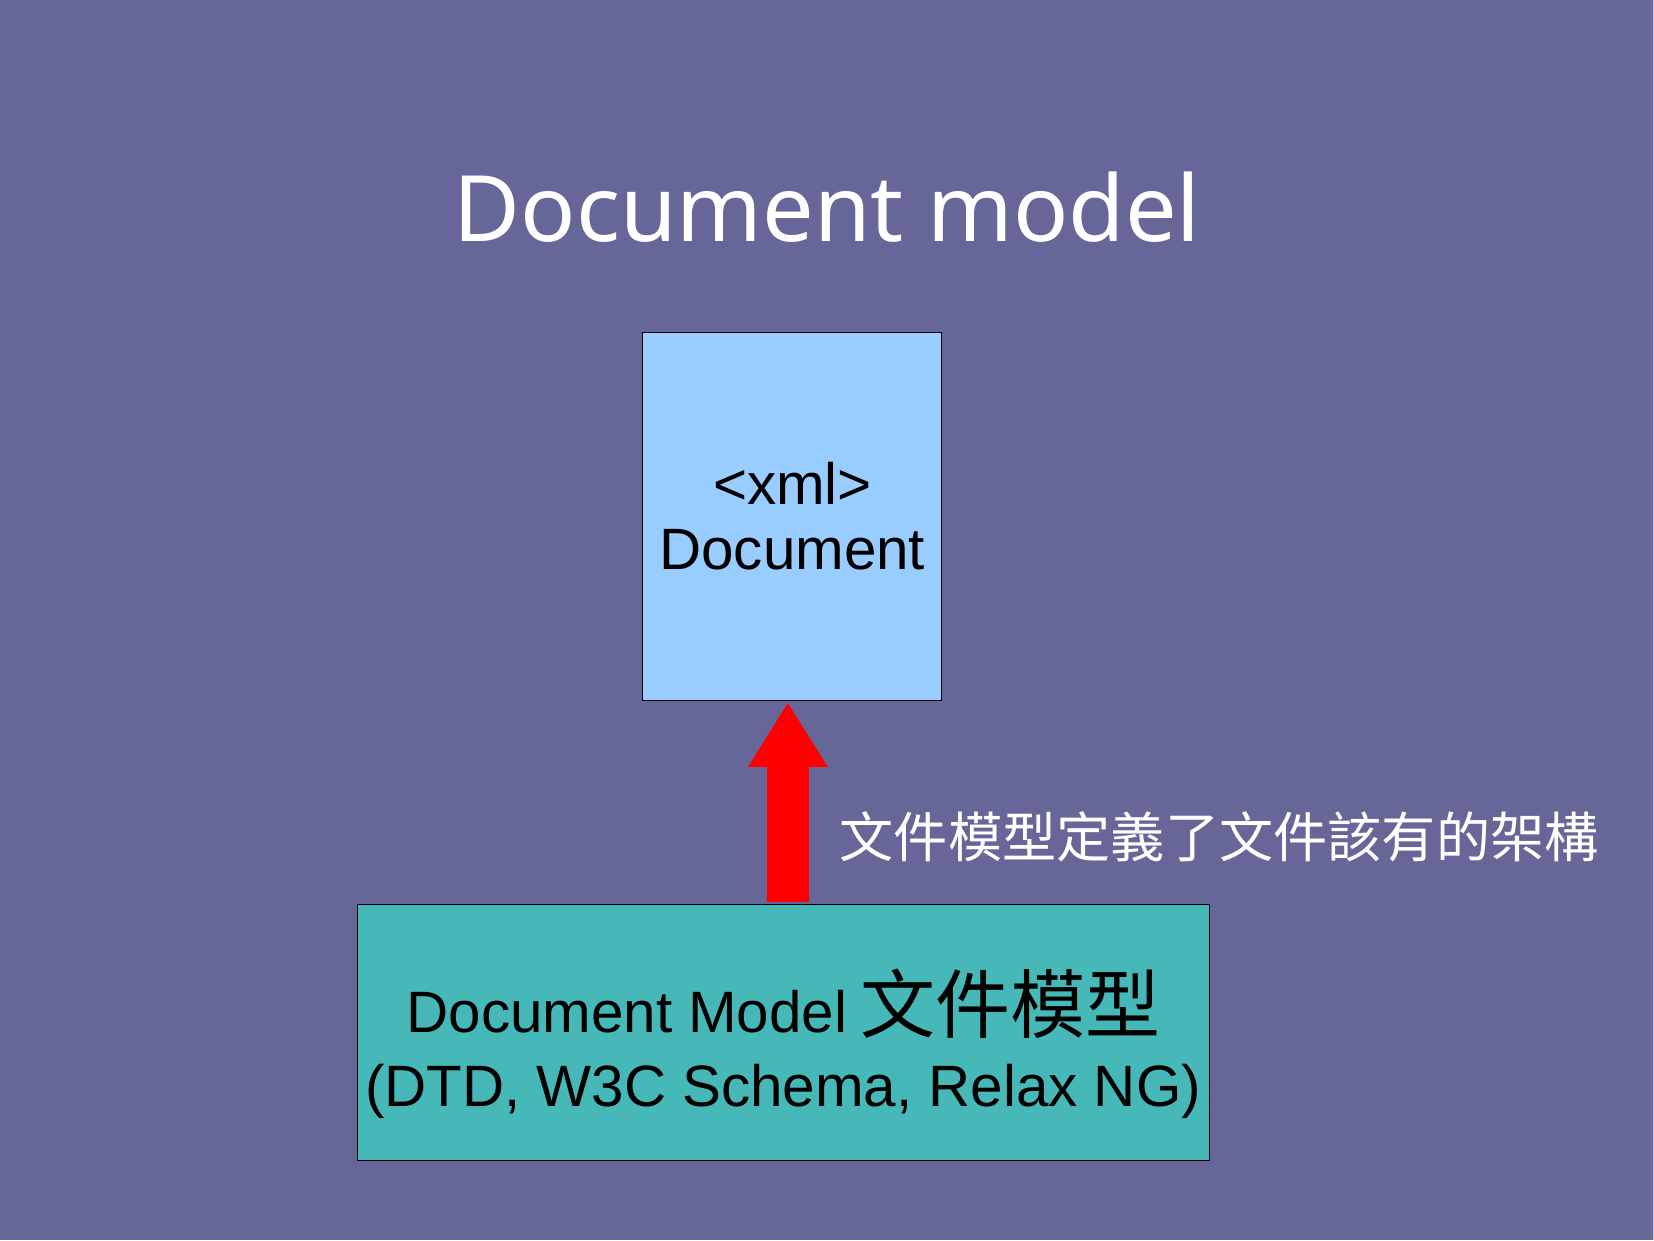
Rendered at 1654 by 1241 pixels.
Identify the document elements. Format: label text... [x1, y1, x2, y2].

title Document model [121, 102, 1534, 310]
text_box 文件模型定義了文件該有的架構 [825, 787, 1641, 959]
text_box Document Model文件模型 (DTD, W3C Schema, Relax NG) [357, 904, 1210, 1161]
text_box <xml> Document [642, 332, 942, 701]
